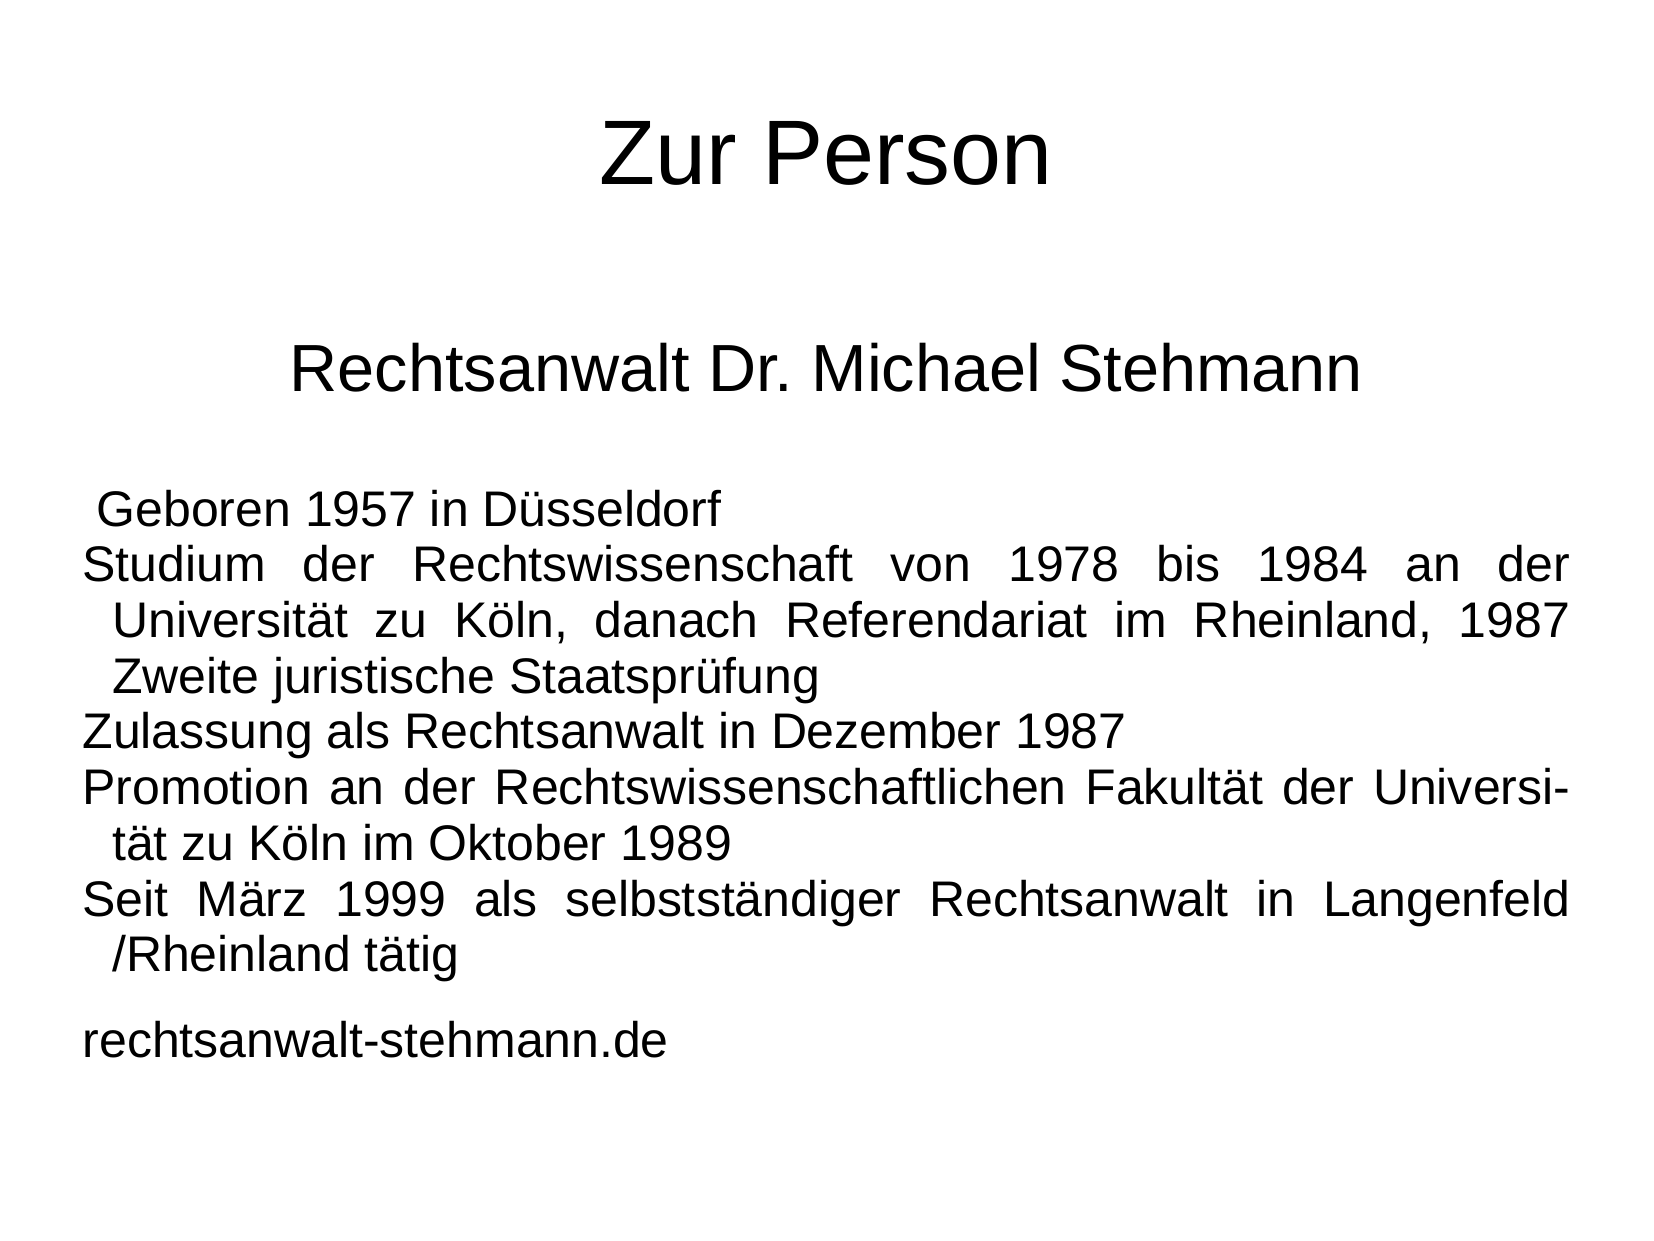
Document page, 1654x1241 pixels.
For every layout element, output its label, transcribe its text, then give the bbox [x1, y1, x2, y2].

title Zur Person [82, 56, 1571, 250]
subtitle Rechtsanwalt Dr. Michael Stehmann Geboren 1957 in Düsseldorf Studium der Rechtswissenschaft von 1978 bis 1984 an der Universität zu Köln, danach Referendariat im Rheinland, 1987 Zweite juristische Staatsprüfung Zulassung als Rechtsanwalt in Dezember 1987 Promotion an der Rechtswissenschaftlichen Fakultät der Universi-tät zu Köln im Oktober 1989 Seit März 1999 als selbstständiger Rechtsanwalt in Langenfeld /Rheinland tätig rechtsanwalt-stehmann.de [82, 297, 1571, 1102]
